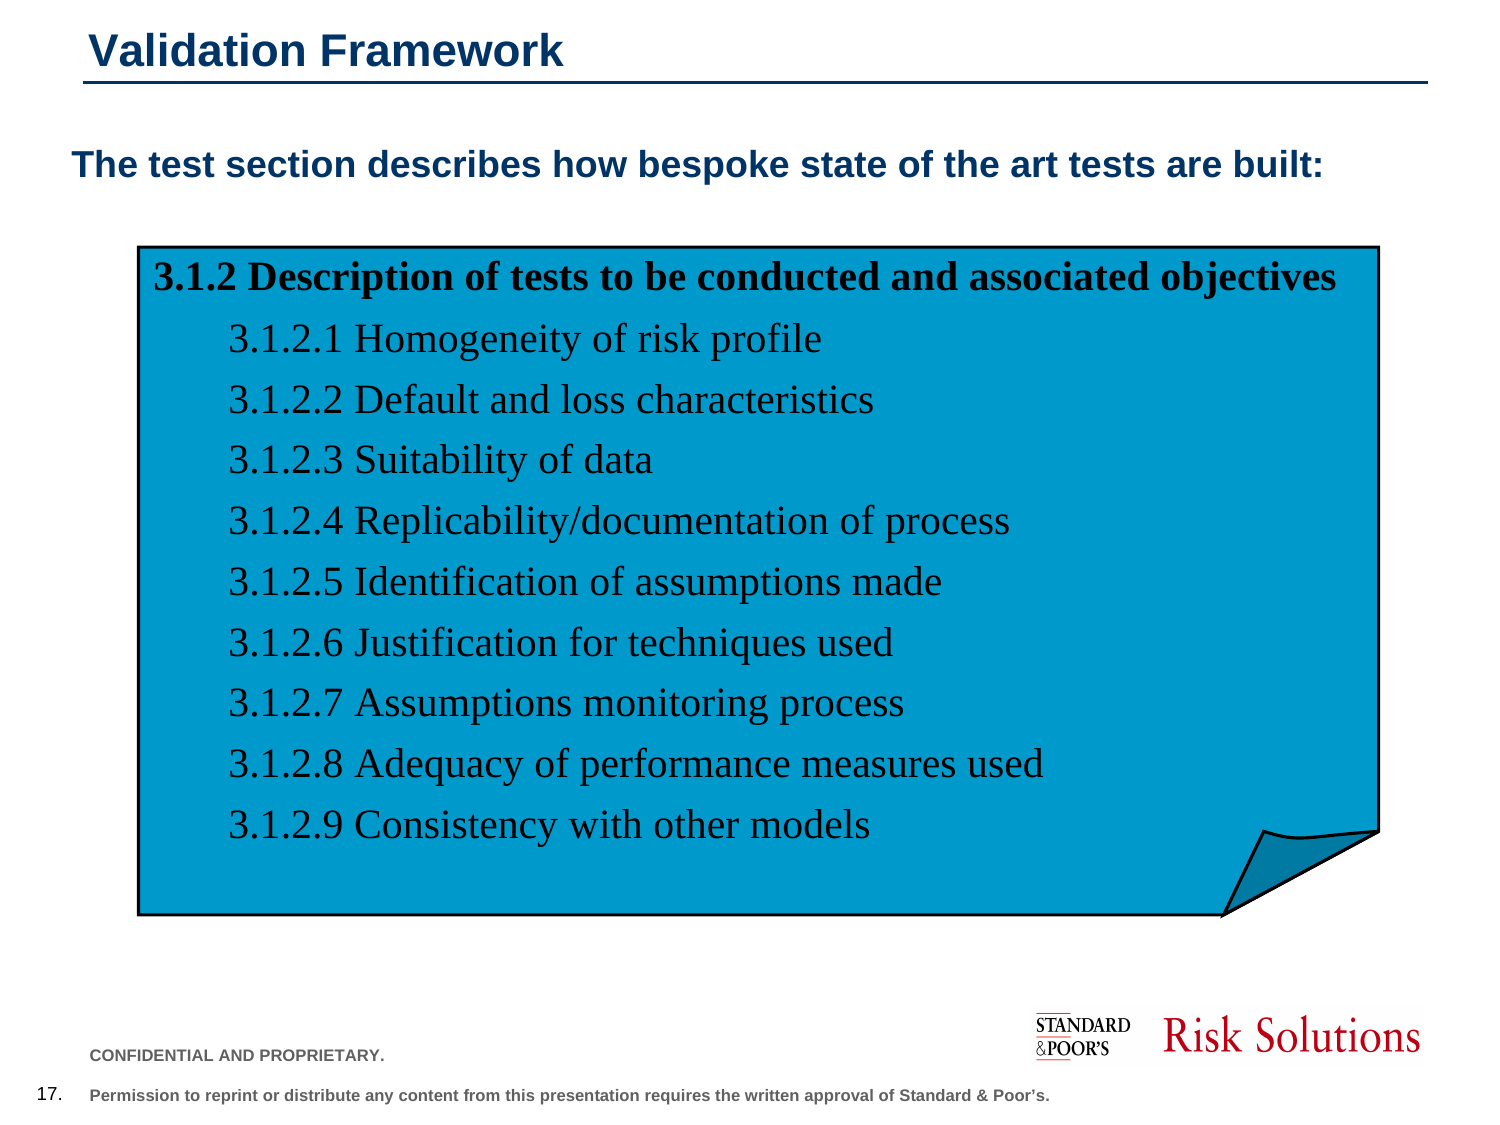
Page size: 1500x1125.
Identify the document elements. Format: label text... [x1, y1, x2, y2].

list The test section describes how bespoke state of the art tests are built: [56, 123, 1455, 911]
picture [1029, 1004, 1424, 1067]
title Validation Framework [73, 8, 1429, 85]
text_box 3.1.2 Description of tests to be conducted and associated objectives 3.1.2.1 Homogeneity of risk profile 3.1.2.2 Default and loss characteristics 3.1.2.3 Suitability of data 3.1.2.4 Replicability/documentation of process 3.1.2.5 Identification of assumptions made 3.1.2.6 Justification for techniques used 3.1.2.7 Assumptions monitoring process 3.1.2.8 Adequacy of performance measures used 3.1.2.9 Consistency with other models [138, 247, 1379, 915]
